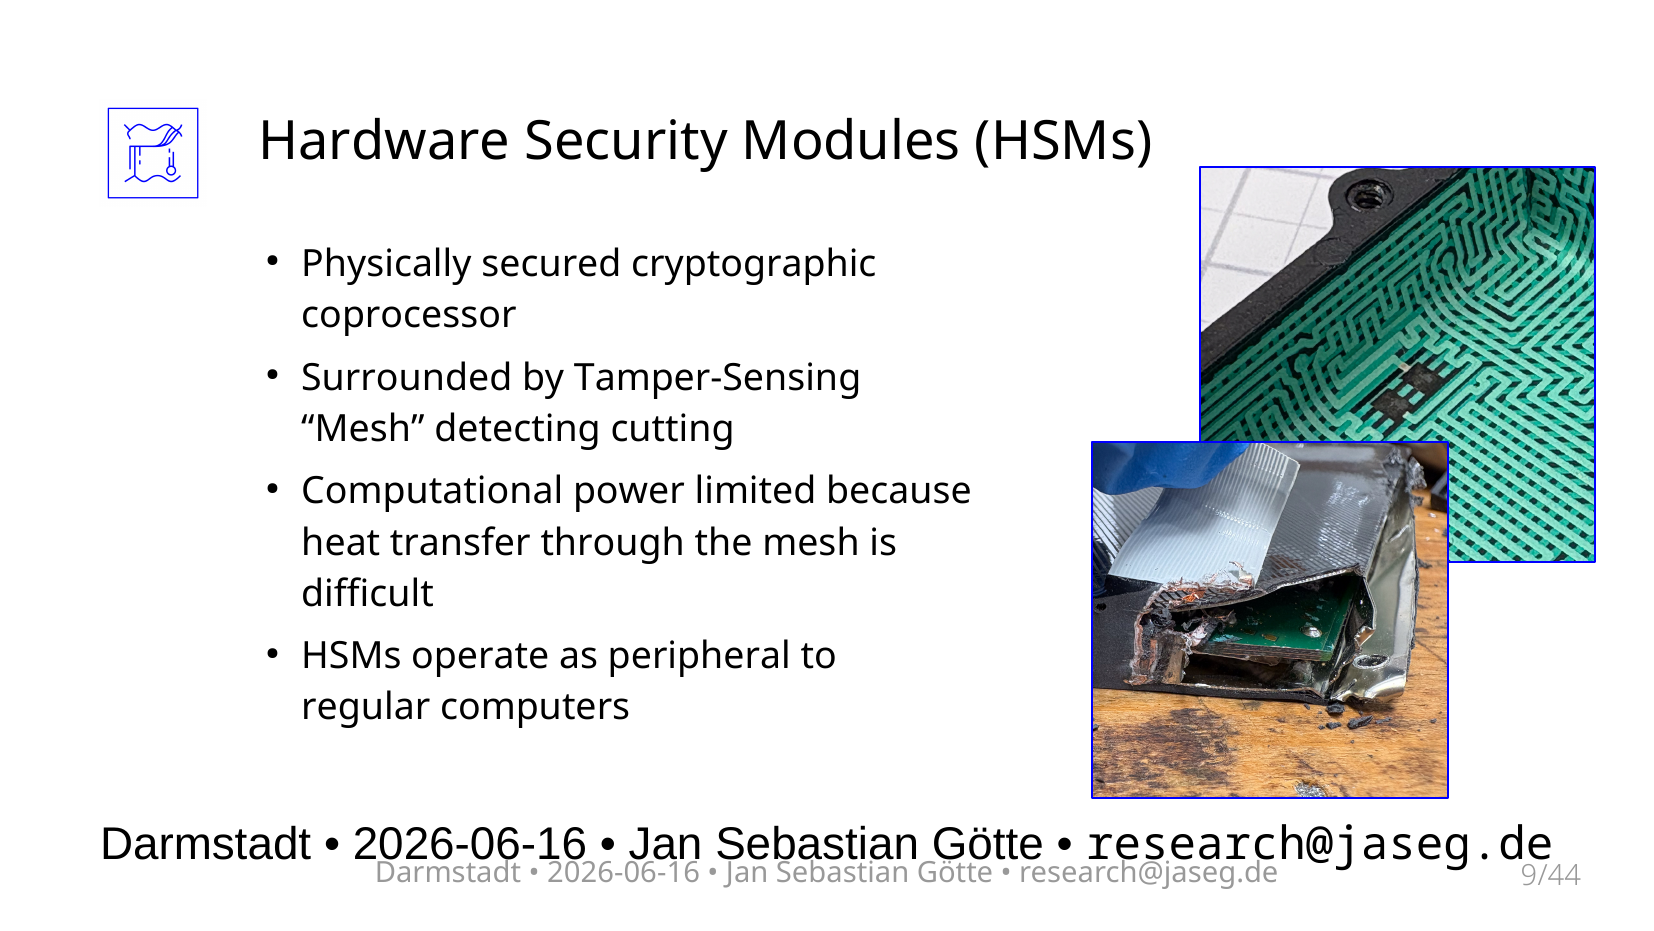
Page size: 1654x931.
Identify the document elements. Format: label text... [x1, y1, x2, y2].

text_box Physically secured cryptographic coprocessor Surrounded by Tamper-Sensing “Mesh” detecting cutting Computational power limited because heat transfer through the mesh is difficult HSMs operate as peripheral to regular computers [265, 236, 975, 783]
picture [1092, 442, 1447, 798]
picture [99, 99, 207, 207]
picture [1201, 167, 1595, 562]
text_box Darmstadt • 2026-06-16 • Jan Sebastian Götte • research@jaseg.de [82, 797, 1571, 886]
text_box Hardware Security Modules (HSMs) [243, 93, 1543, 213]
